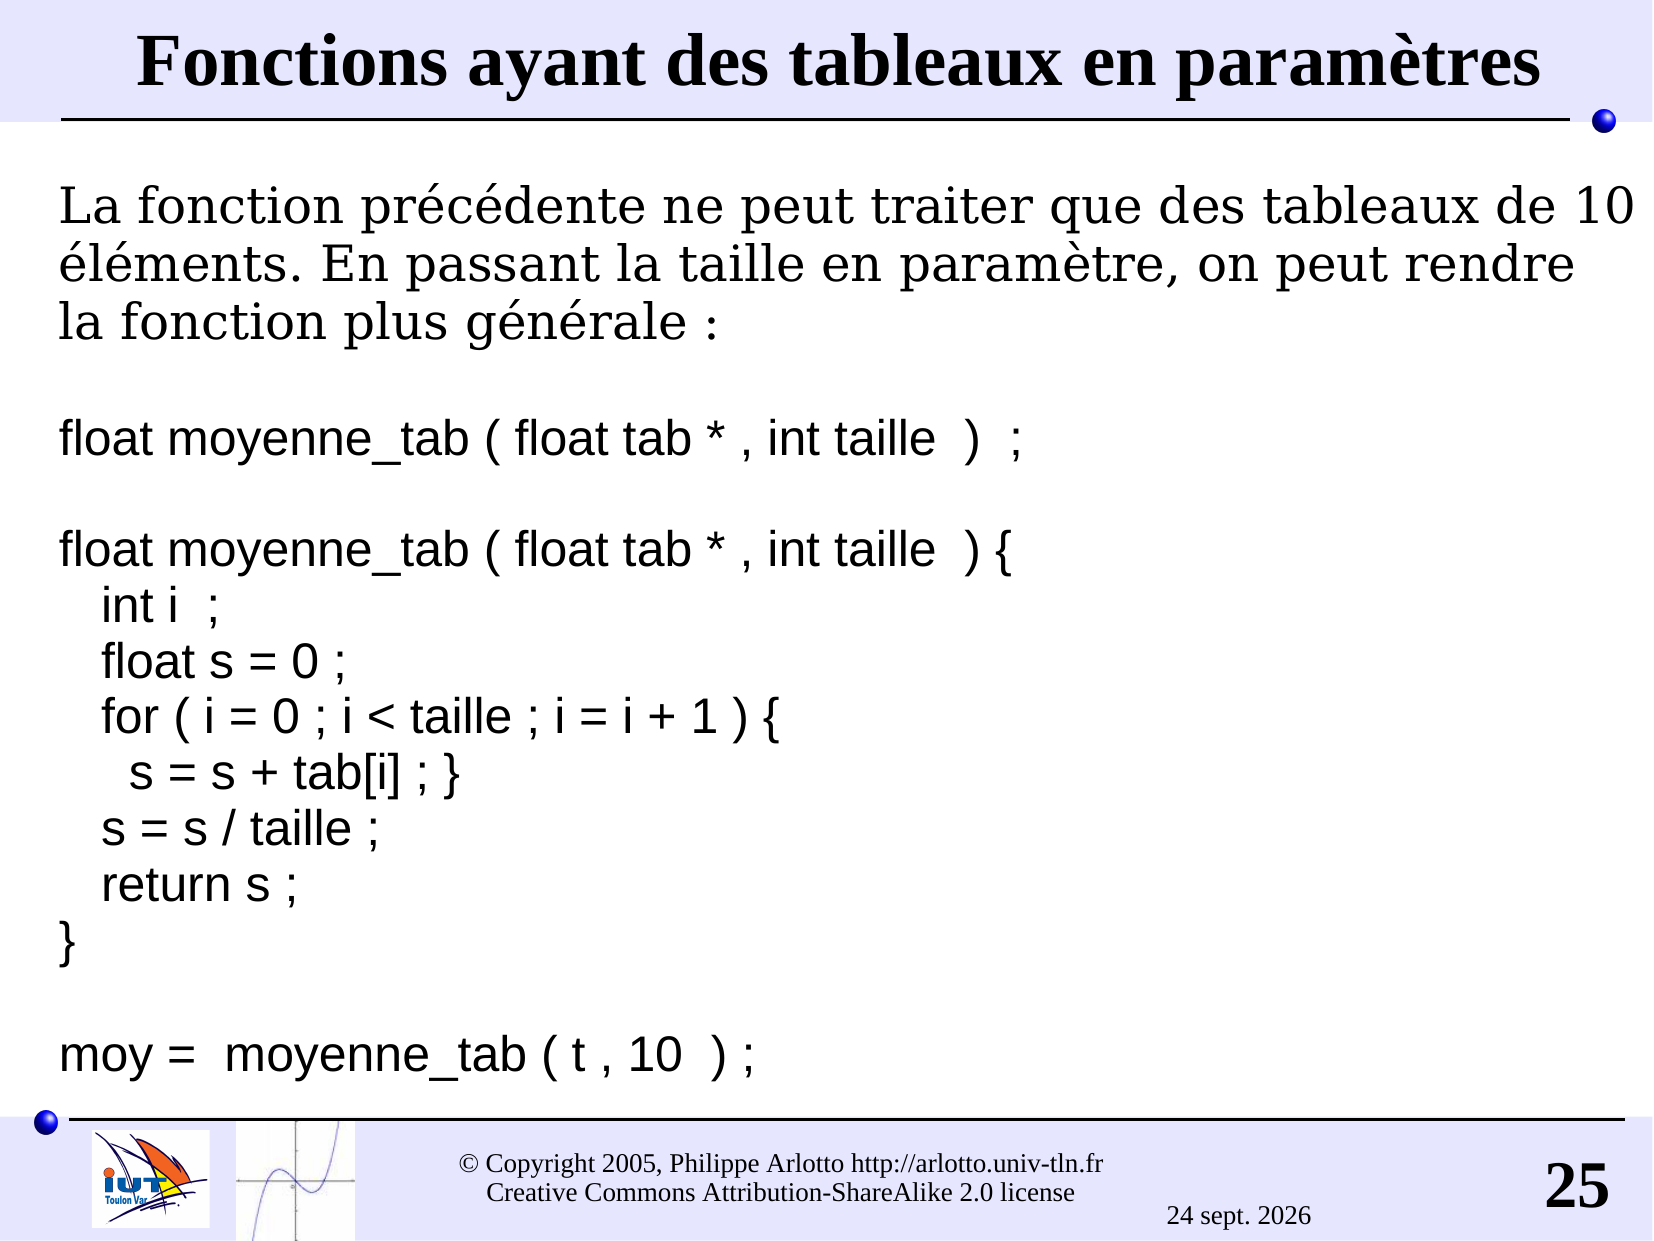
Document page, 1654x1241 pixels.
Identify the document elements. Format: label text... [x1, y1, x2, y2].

title Fonctions ayant des tableaux en paramètres [95, 14, 1585, 107]
picture [236, 1121, 355, 1241]
text_box La fonction précédente ne peut traiter que des tableaux de 10 éléments. En passant la taille en paramètre, on peut rendre la fonction plus générale : float moyenne_tab ( float tab * , int taille ) ; float moyenne_tab ( float tab * , int taille ) { int i ; float s = 0 ; for ( i = 0 ; i < taille ; i = i + 1 ) { s = s + tab[i] ; } s = s / taille ; return s ; } moy = moyenne_tab ( t , 10 ) ; [59, 177, 1638, 1082]
